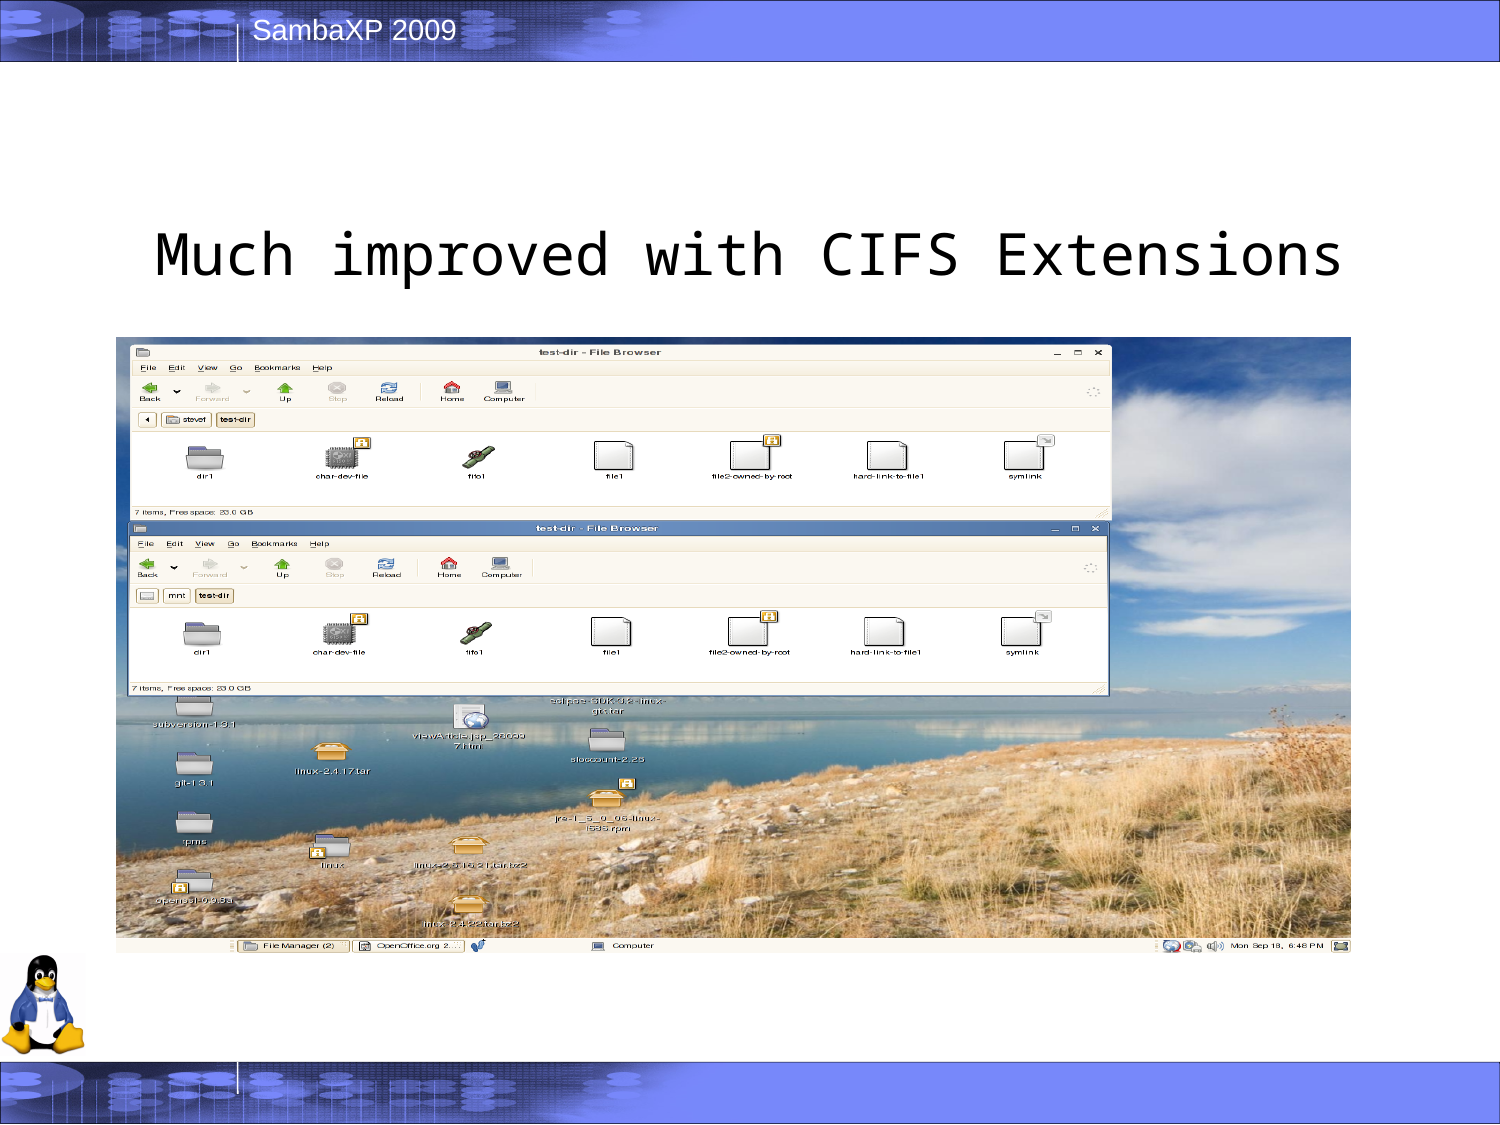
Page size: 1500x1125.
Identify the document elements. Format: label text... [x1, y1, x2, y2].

title Much improved with CIFS Extensions [75, 179, 1426, 326]
picture [116, 337, 1351, 953]
picture [1, 1, 1499, 61]
picture [1, 1063, 1499, 1123]
